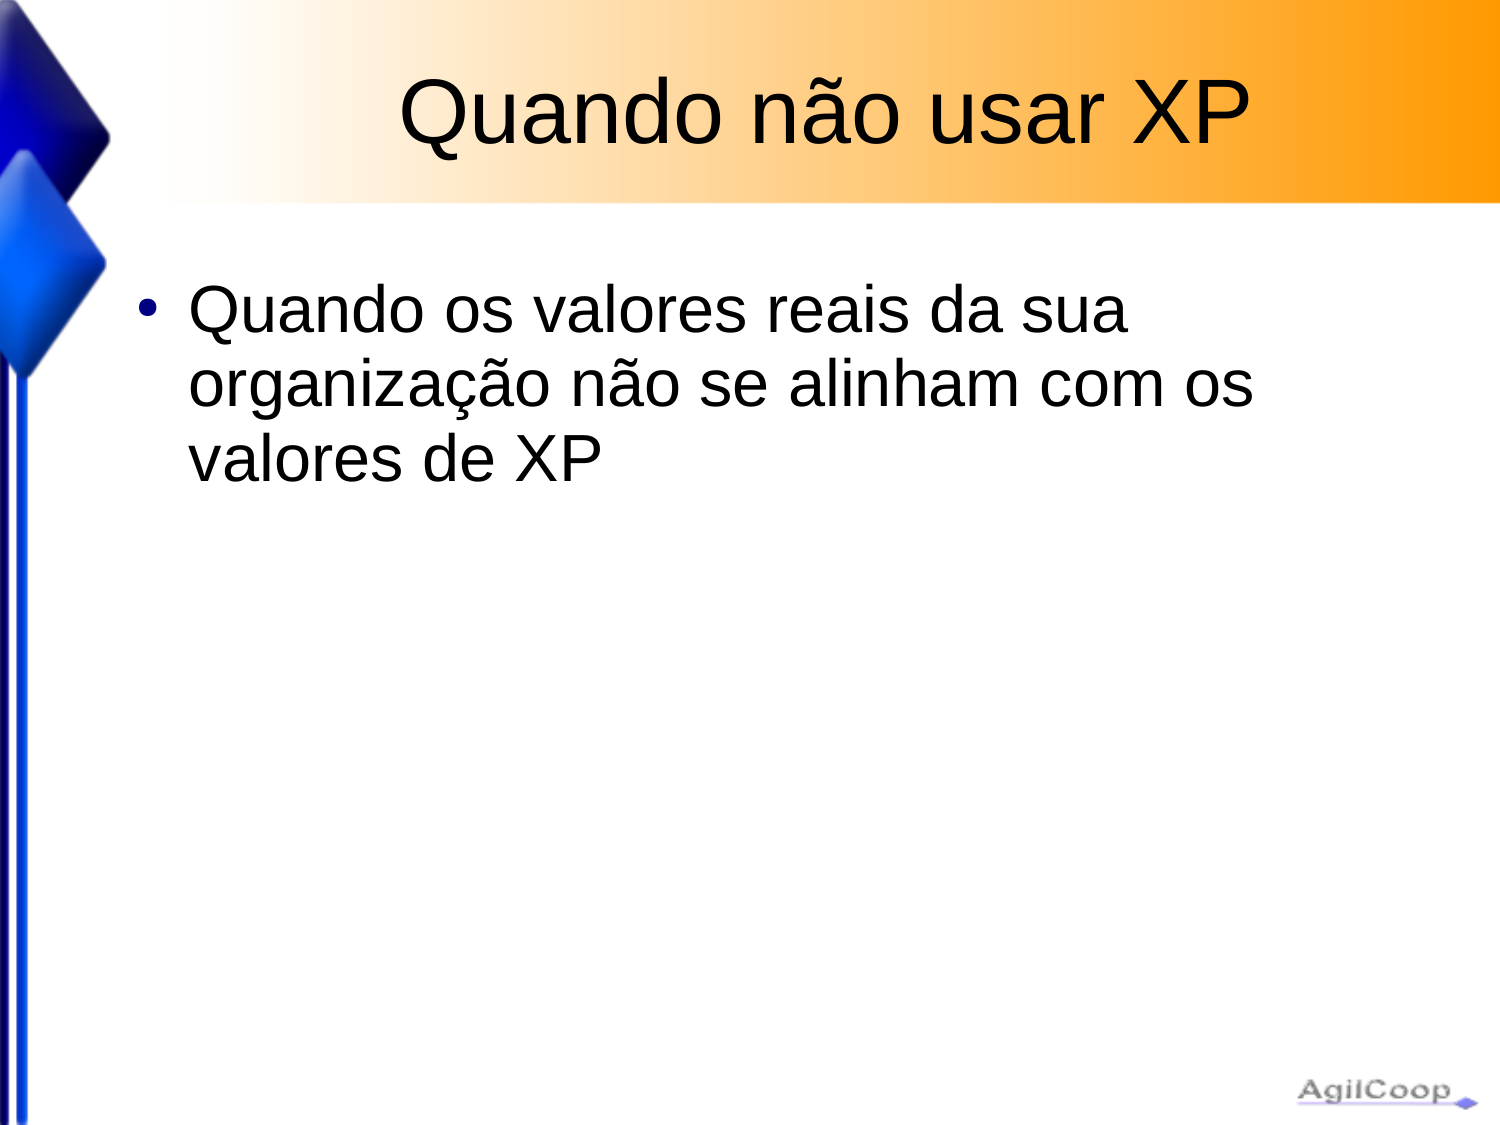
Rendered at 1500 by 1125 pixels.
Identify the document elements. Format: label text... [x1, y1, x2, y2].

title Quando não usar XP [82, 8, 1500, 216]
list Quando os valores reais da sua organização não se alinham com os valores de XP [118, 271, 1447, 1123]
picture [0, 0, 1500, 1125]
